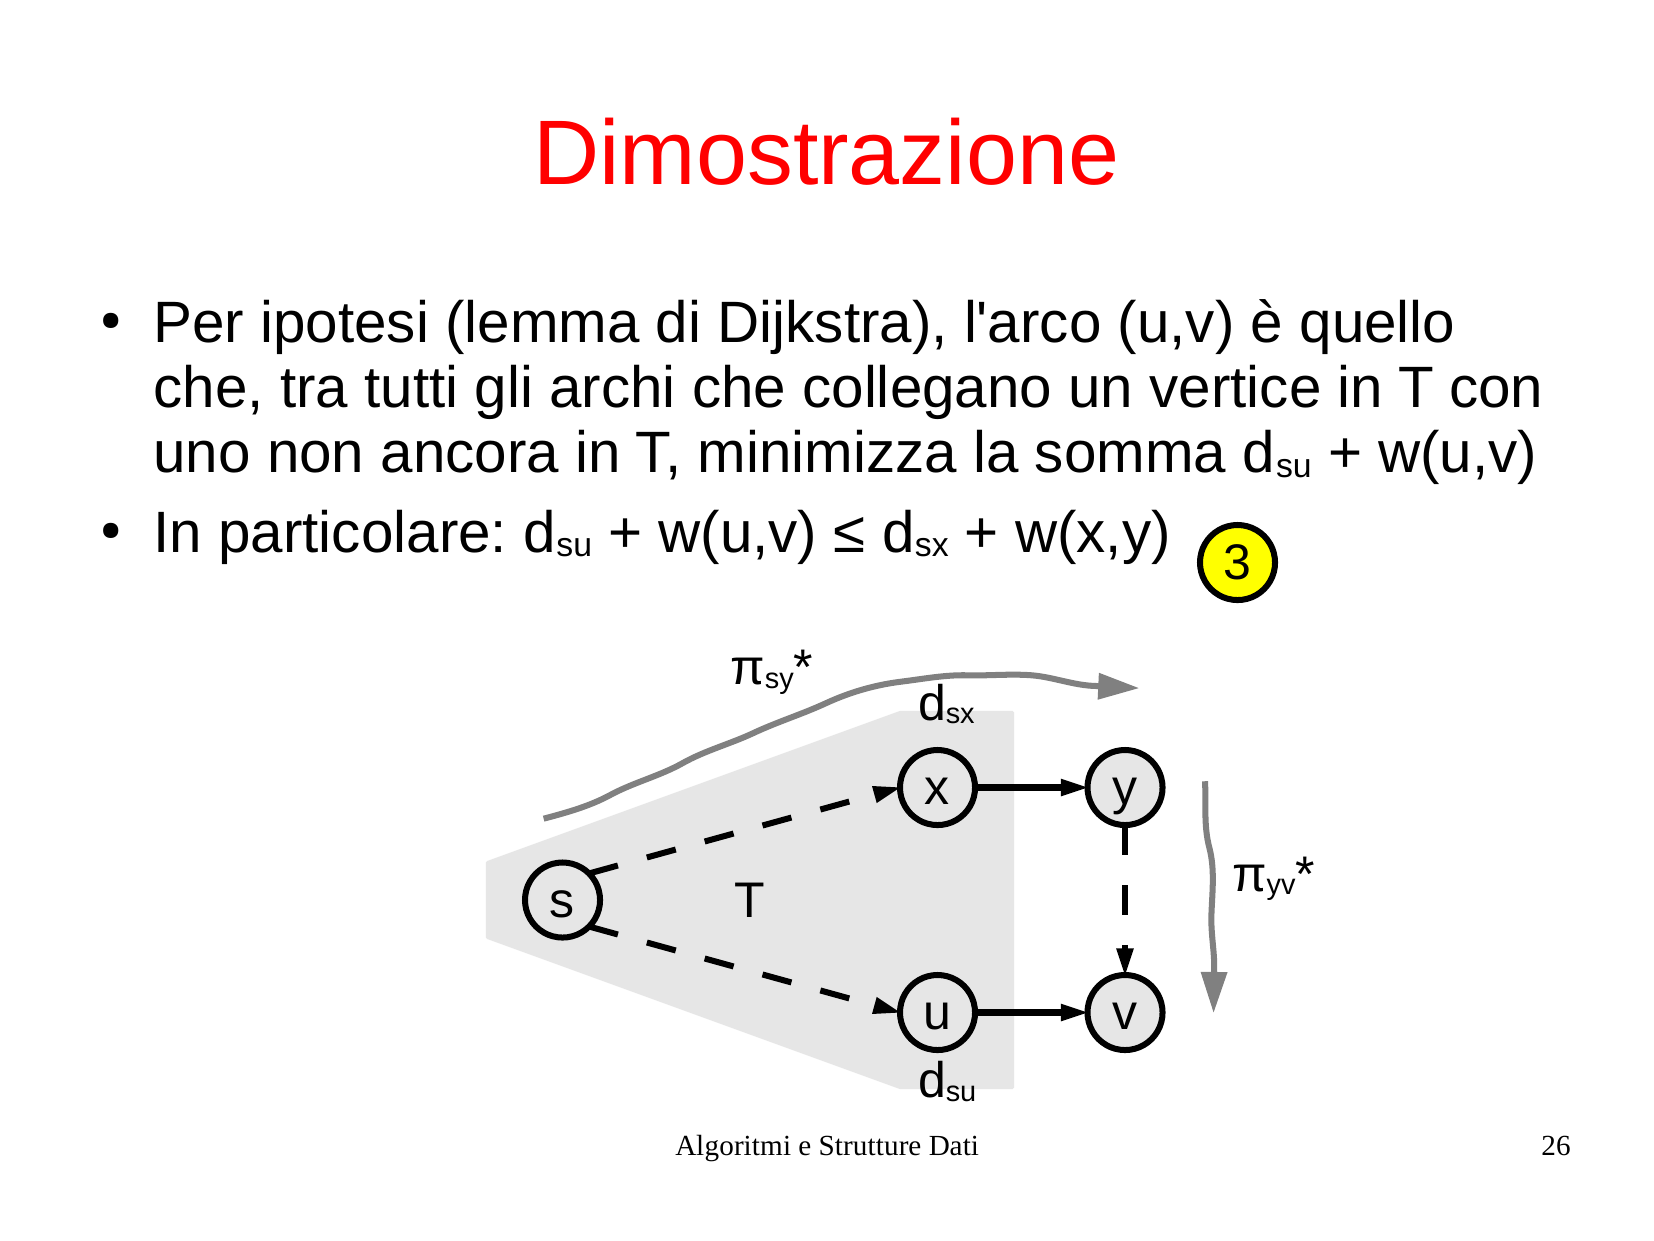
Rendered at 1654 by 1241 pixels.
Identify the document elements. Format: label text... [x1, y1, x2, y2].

text_box πsy* [730, 639, 843, 712]
text_box 3 [1200, 525, 1276, 601]
text_box v [1087, 975, 1163, 1051]
text_box y [1087, 750, 1163, 825]
text_box πyv* [1232, 846, 1345, 919]
text_box s [525, 862, 601, 938]
title Dimostrazione [82, 49, 1571, 257]
text_box dsu [918, 1052, 977, 1126]
text_box x [900, 750, 975, 826]
text_box dsx [918, 679, 976, 748]
list Per ipotesi (lemma di Dijkstra), l'arco (u,v) è quello che, tra tutti gli archi che collegano un vertice in T con uno non ancora in T, minimizza la somma dsu + w(u,v) In particolare: dsu + w(u,v) ≤ dsx + w(x,y) [82, 290, 1571, 1109]
text_box u [900, 975, 975, 1051]
